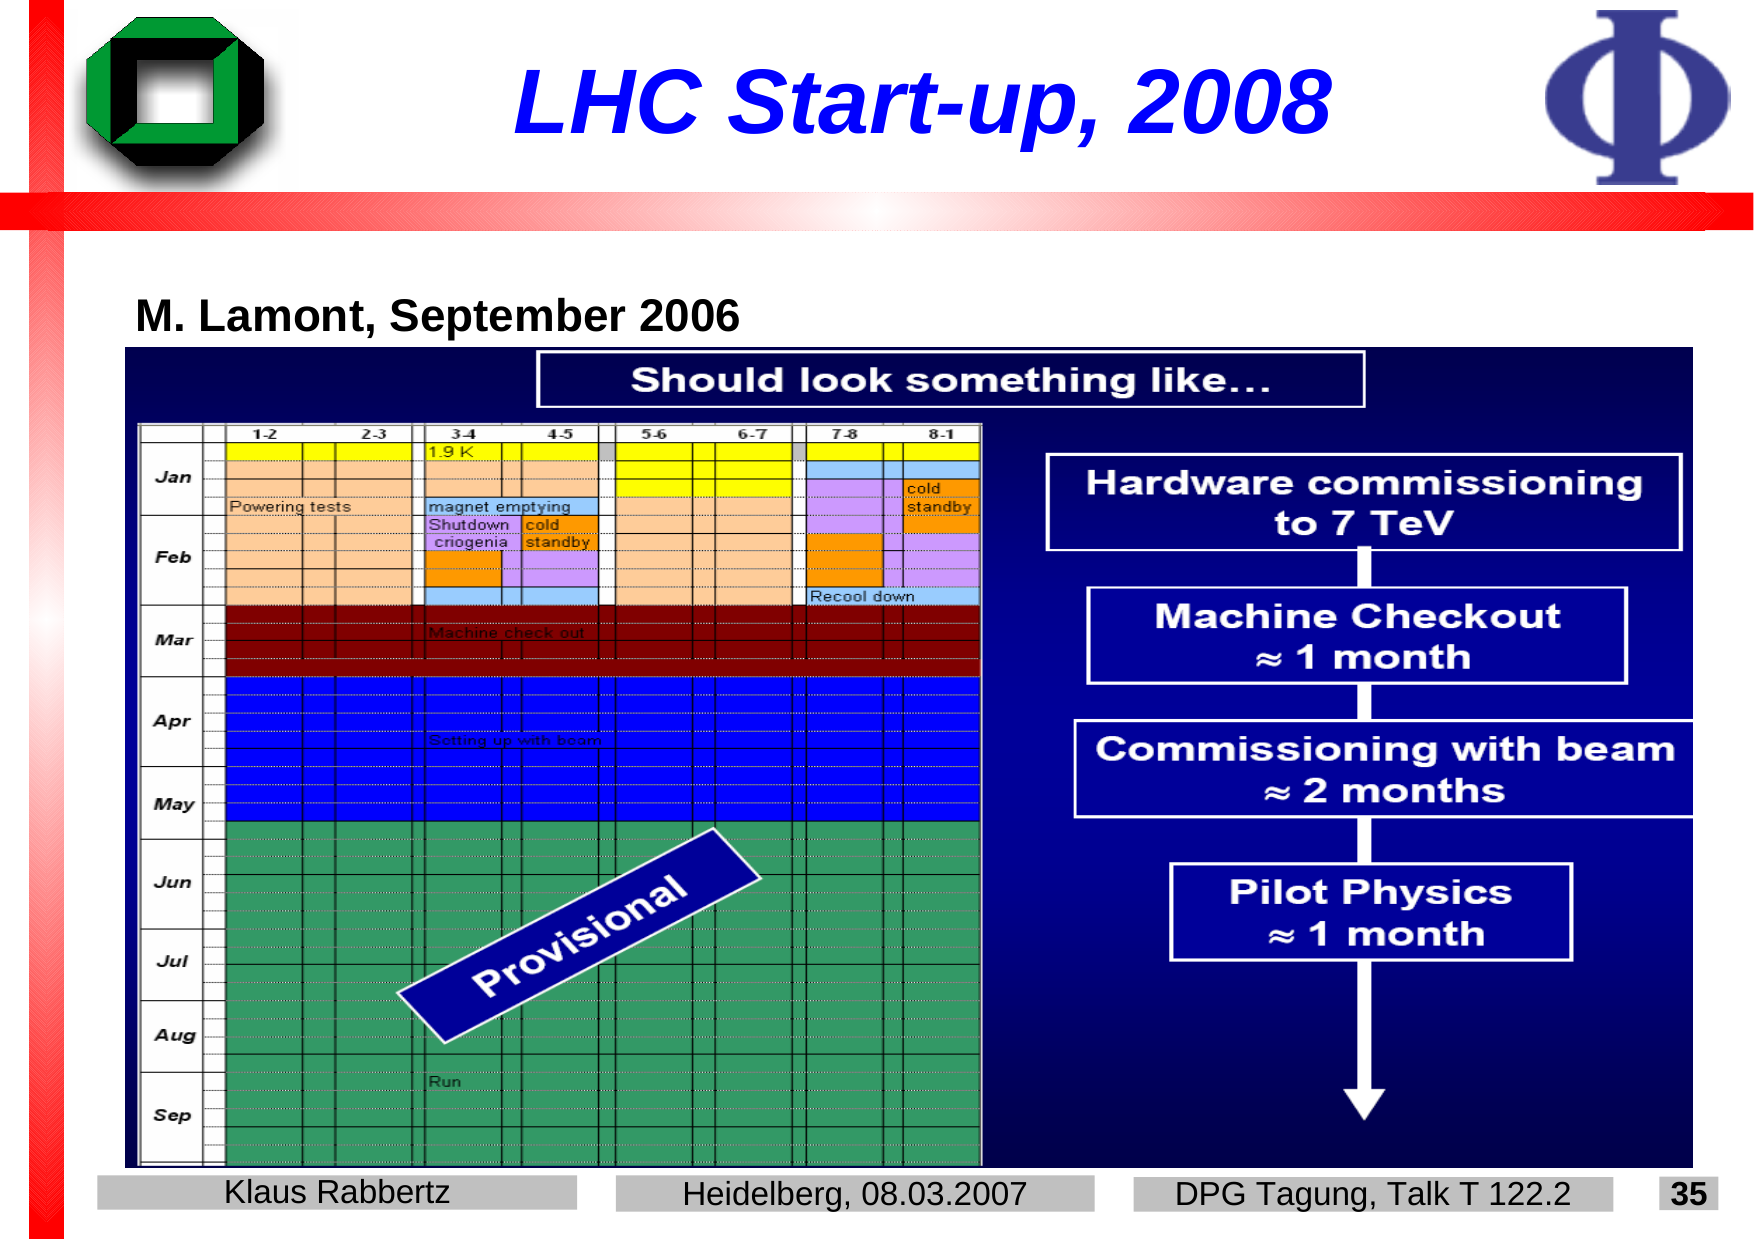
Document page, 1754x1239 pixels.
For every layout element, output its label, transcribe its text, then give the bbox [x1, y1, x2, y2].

picture [1545, 10, 1731, 185]
title LHC Start-up, 2008 [282, 21, 1566, 183]
picture [64, 9, 299, 192]
picture [125, 347, 1693, 1168]
text_box M. Lamont, September 2006 [123, 278, 754, 354]
